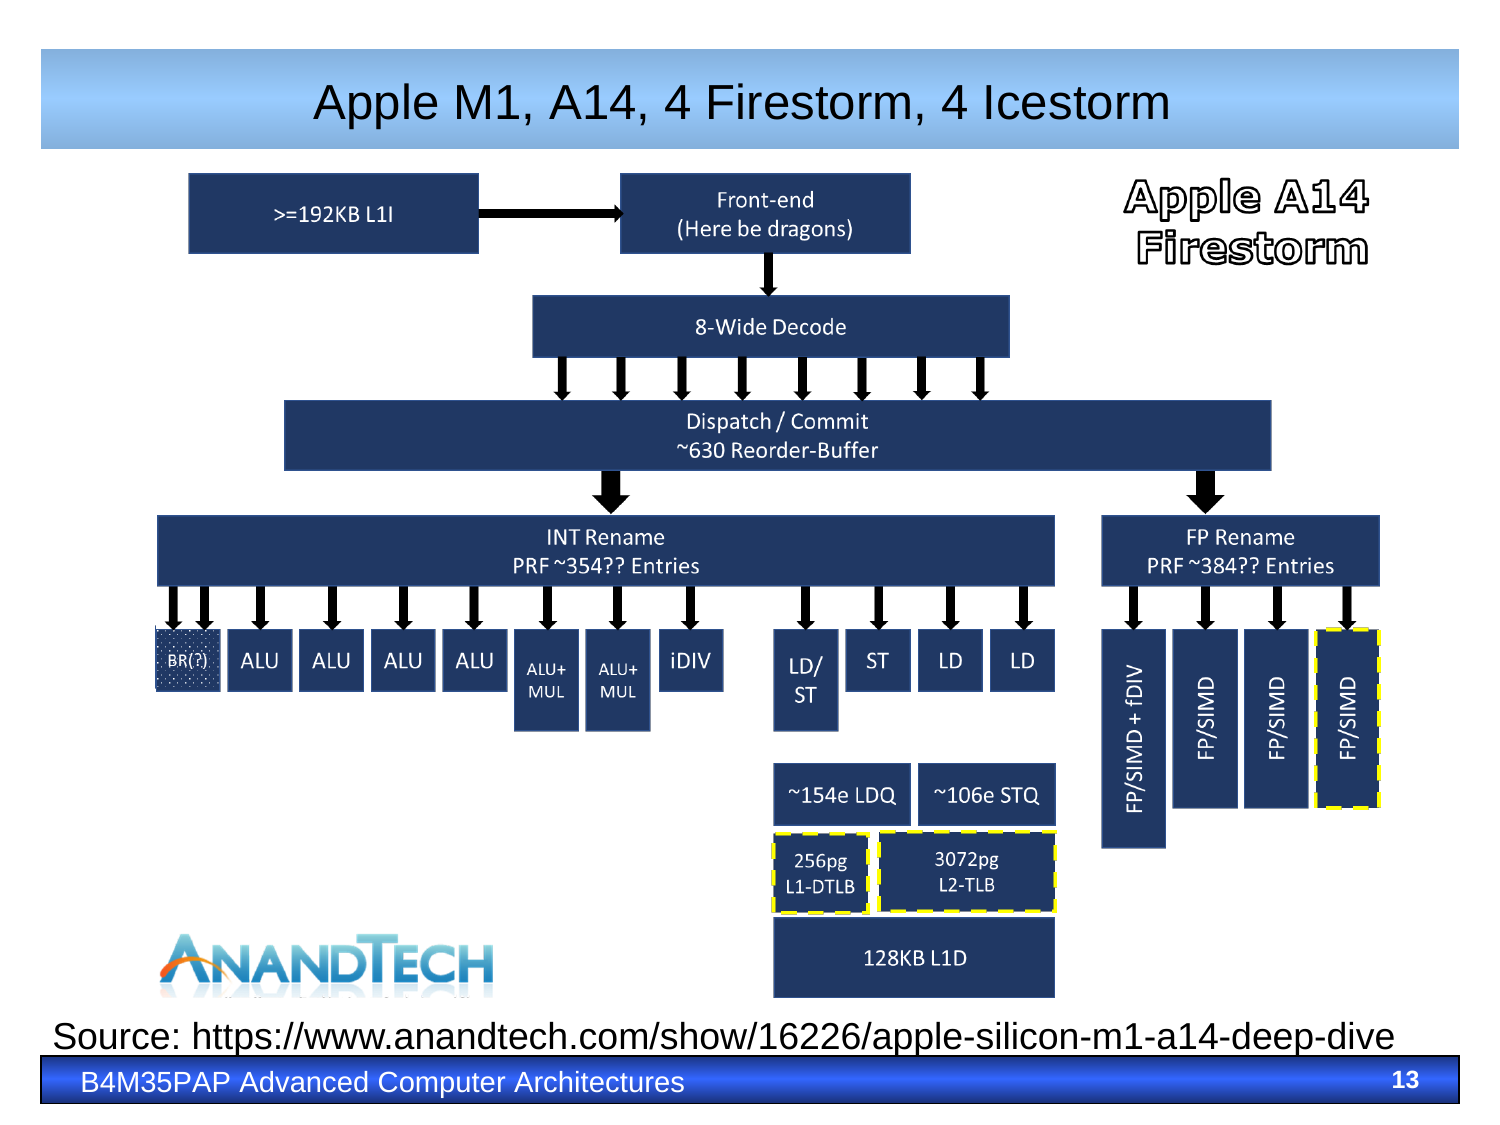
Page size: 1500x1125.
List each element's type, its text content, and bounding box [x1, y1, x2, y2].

picture [124, 149, 1411, 1008]
text_box Source: https://www.anandtech.com/show/16226/apple-silicon-m1-a14-deep-dive [37, 1008, 1450, 1066]
title Apple M1, A14, 4 Firestorm, 4 Icestorm [41, 49, 1459, 149]
